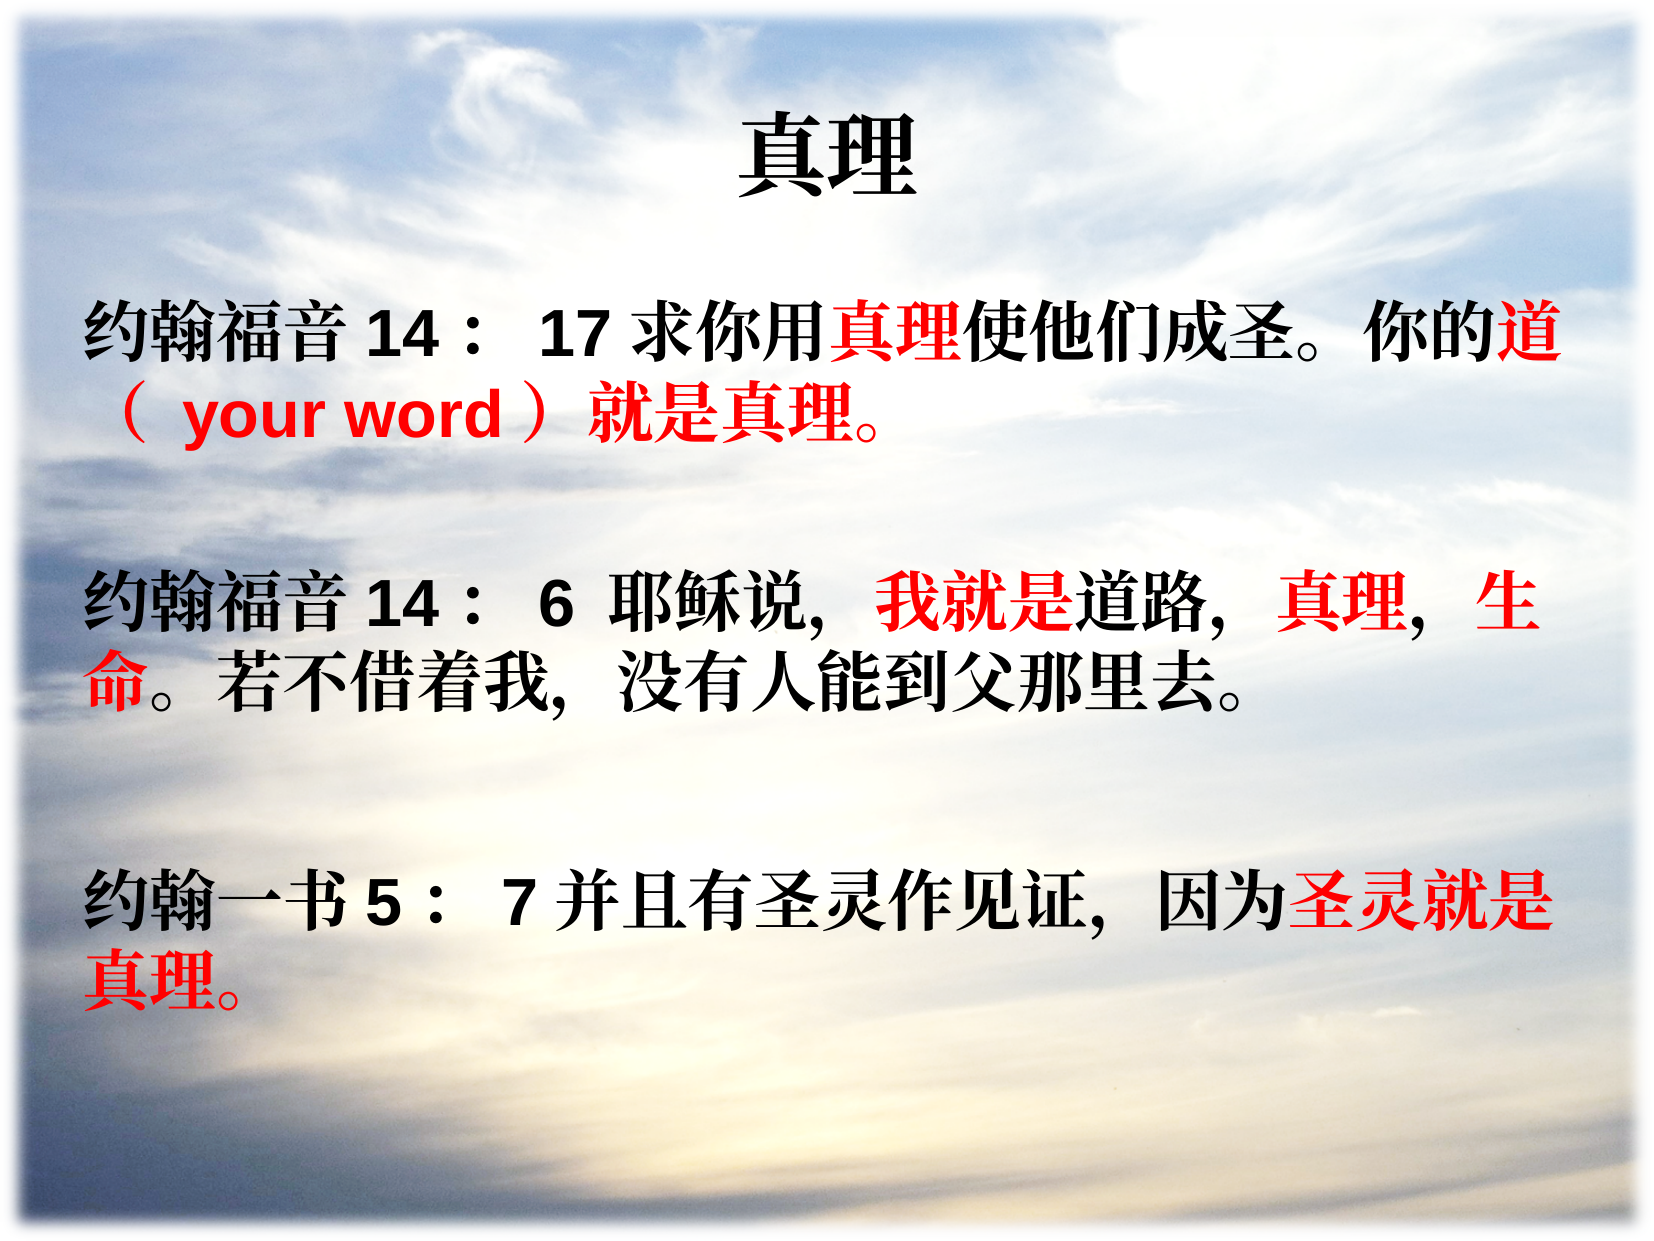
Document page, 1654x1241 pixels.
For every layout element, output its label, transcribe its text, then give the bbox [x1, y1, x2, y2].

title 真理 [82, 49, 1571, 257]
picture [0, 0, 1654, 1241]
list 约翰福音14：17求你用真理使他们成圣。你的道（ your word）就是真理。 约翰福音14：6 耶稣说，我就是道路，真理，生命。若不借着我，没有人能到父那里去。 约翰一书5：7并且有圣灵作见证，因为圣灵就是真理。 [82, 290, 1571, 1109]
